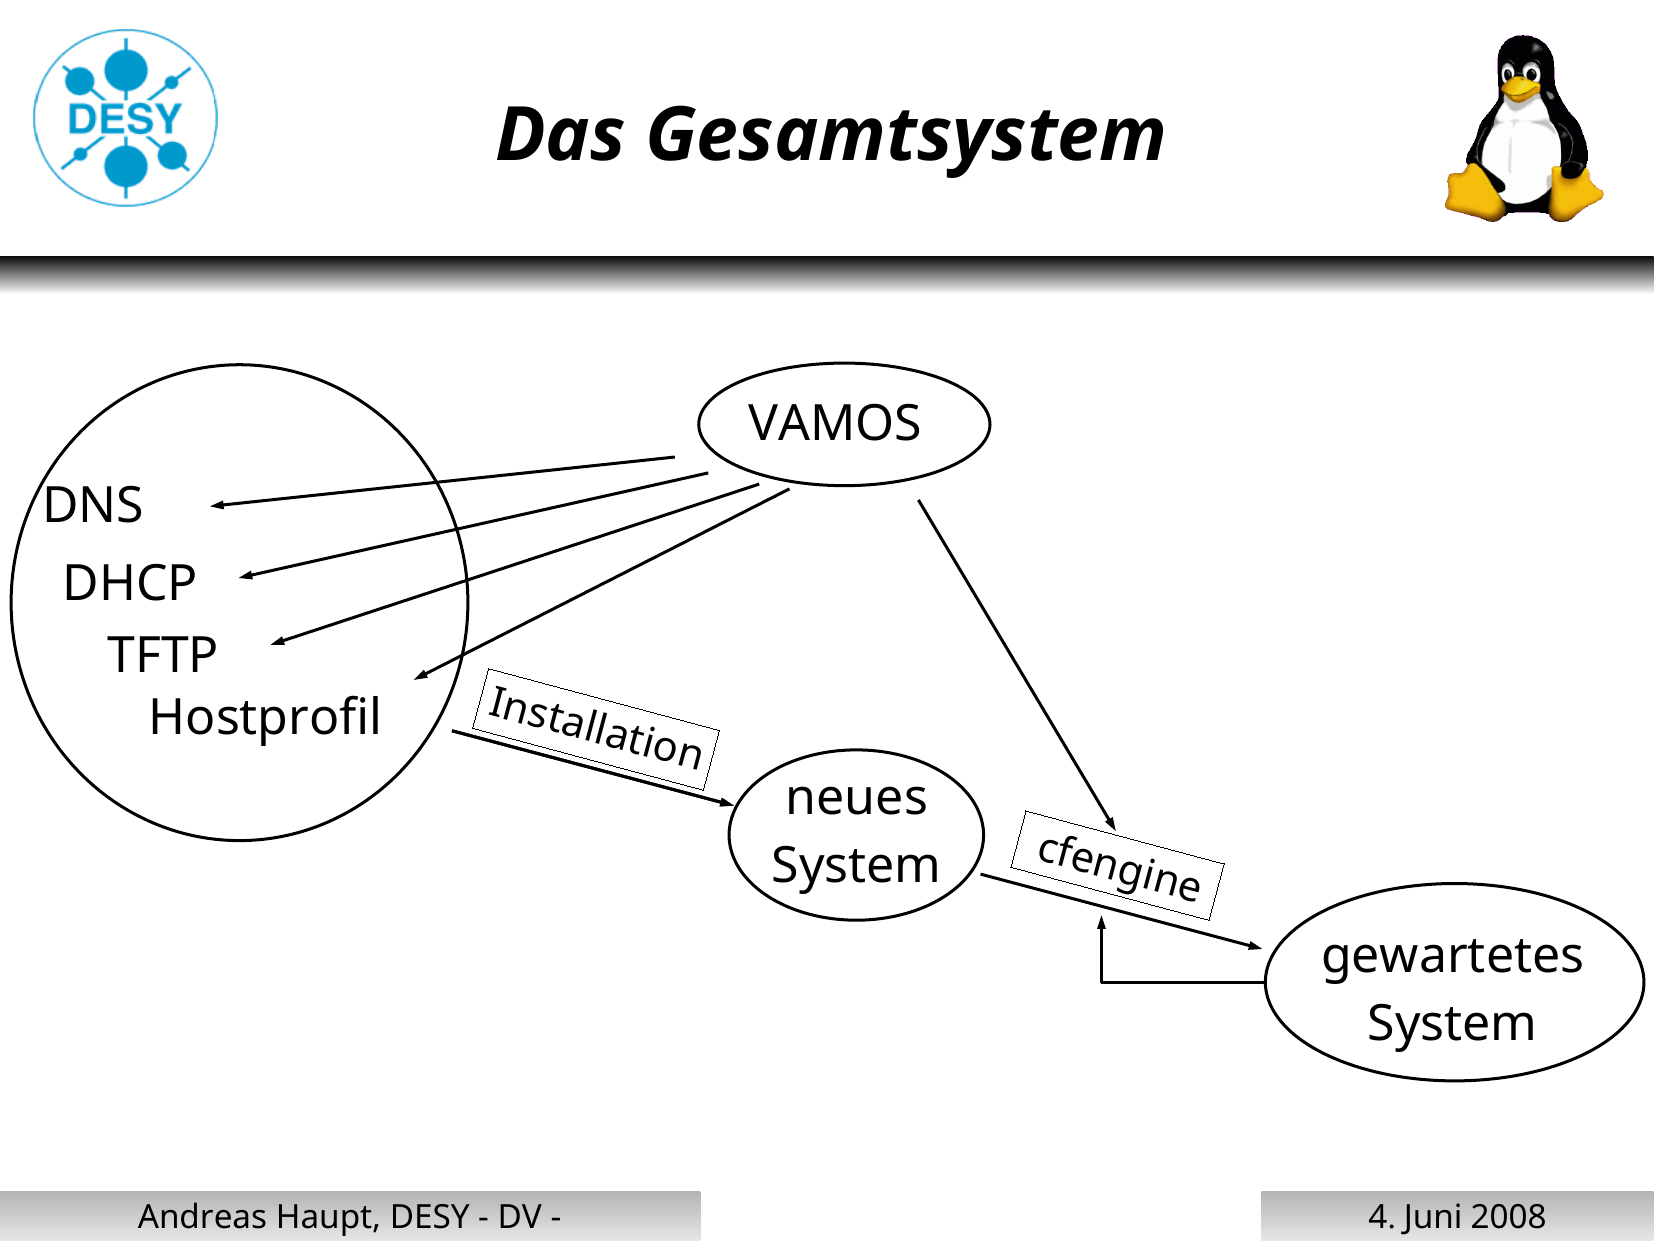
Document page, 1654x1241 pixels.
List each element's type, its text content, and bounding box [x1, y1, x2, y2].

text_box gewartetes System [1321, 918, 1586, 1058]
text_box DNS [42, 469, 154, 539]
text_box Installation [472, 668, 720, 791]
text_box DHCP [62, 547, 194, 617]
title Das Gesamtsystem [250, 12, 1413, 251]
picture [1429, 12, 1637, 238]
text_box TFTP [107, 618, 233, 689]
text_box Hostprofil [148, 680, 392, 751]
text_box neues System [771, 761, 947, 901]
text_box cfengine [1010, 810, 1225, 921]
text_box VAMOS [748, 386, 937, 457]
picture [33, 29, 218, 207]
